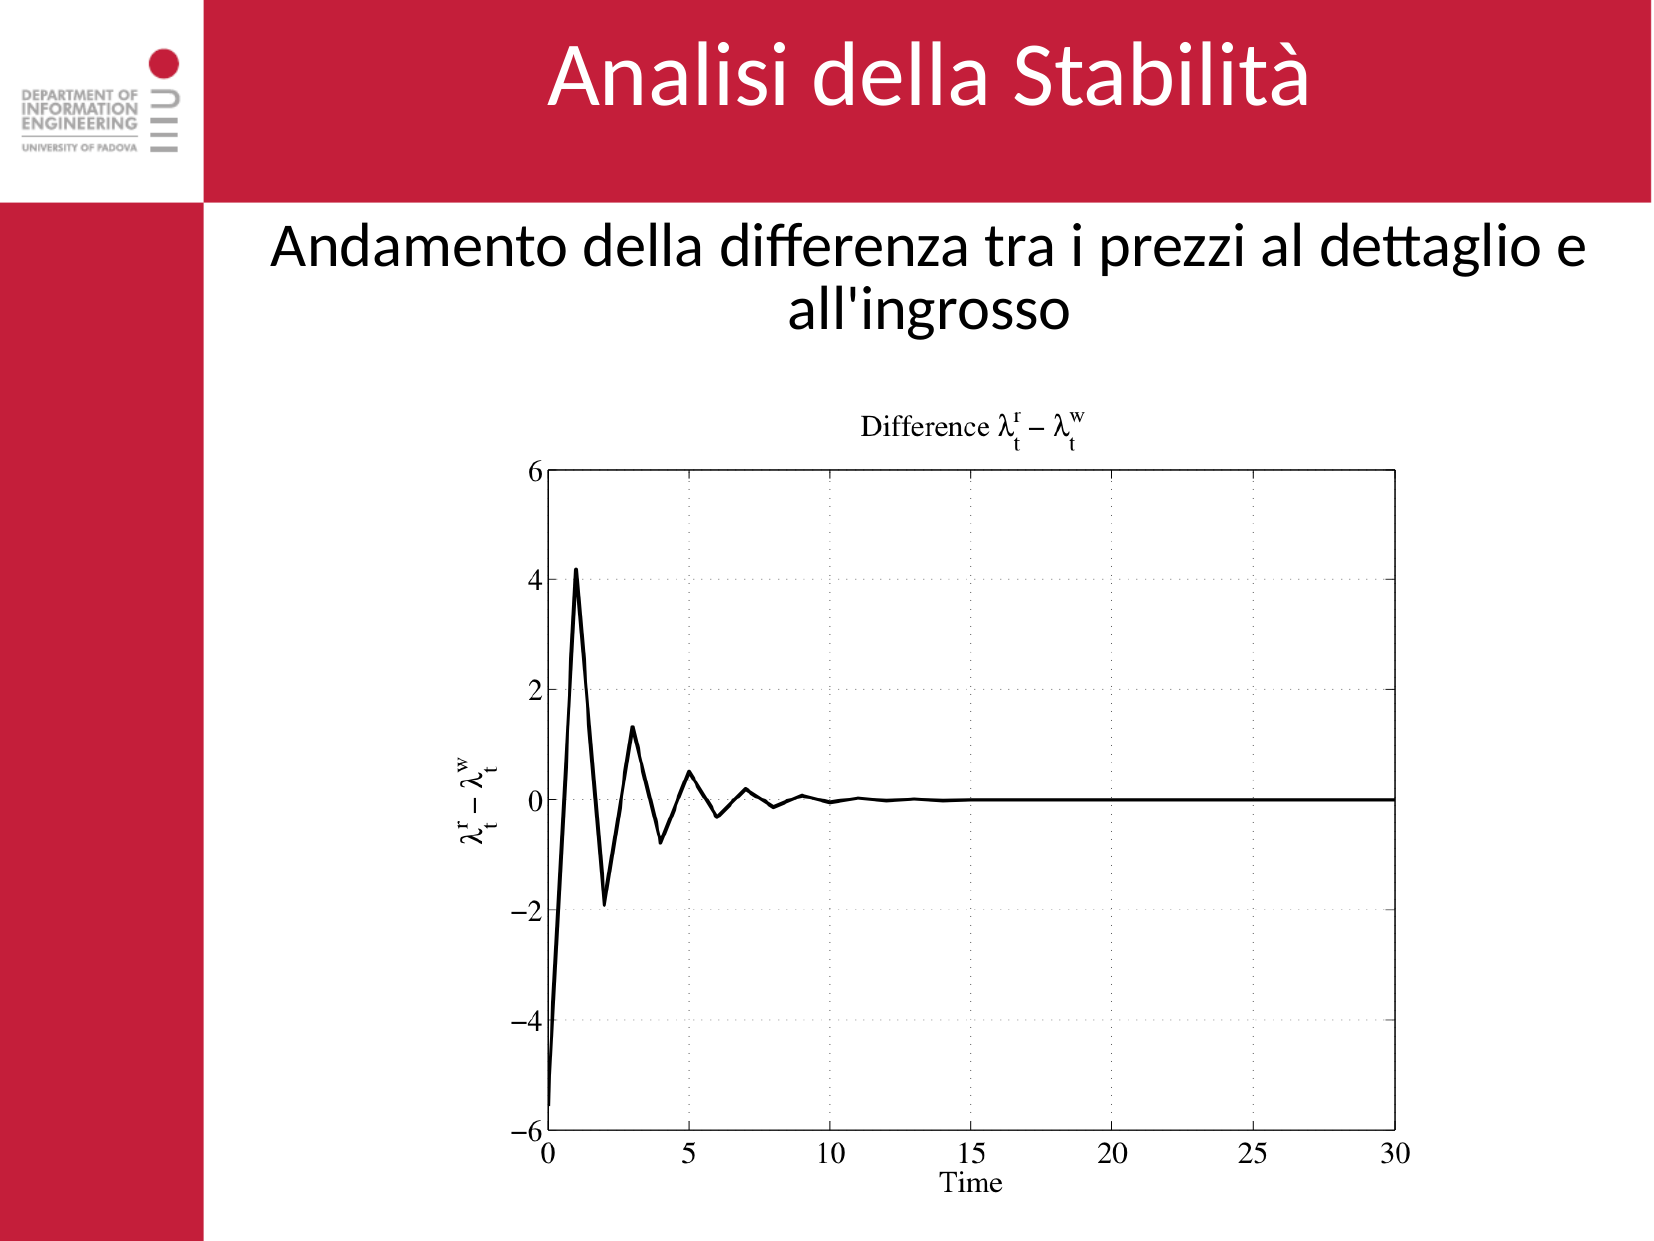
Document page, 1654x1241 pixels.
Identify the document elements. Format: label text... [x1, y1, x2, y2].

text_box Andamento della differenza tra i prezzi al dettaglio e all'ingrosso [206, 211, 1654, 390]
text_box Analisi della Stabilità [206, 29, 1654, 178]
picture [0, 0, 1654, 1241]
